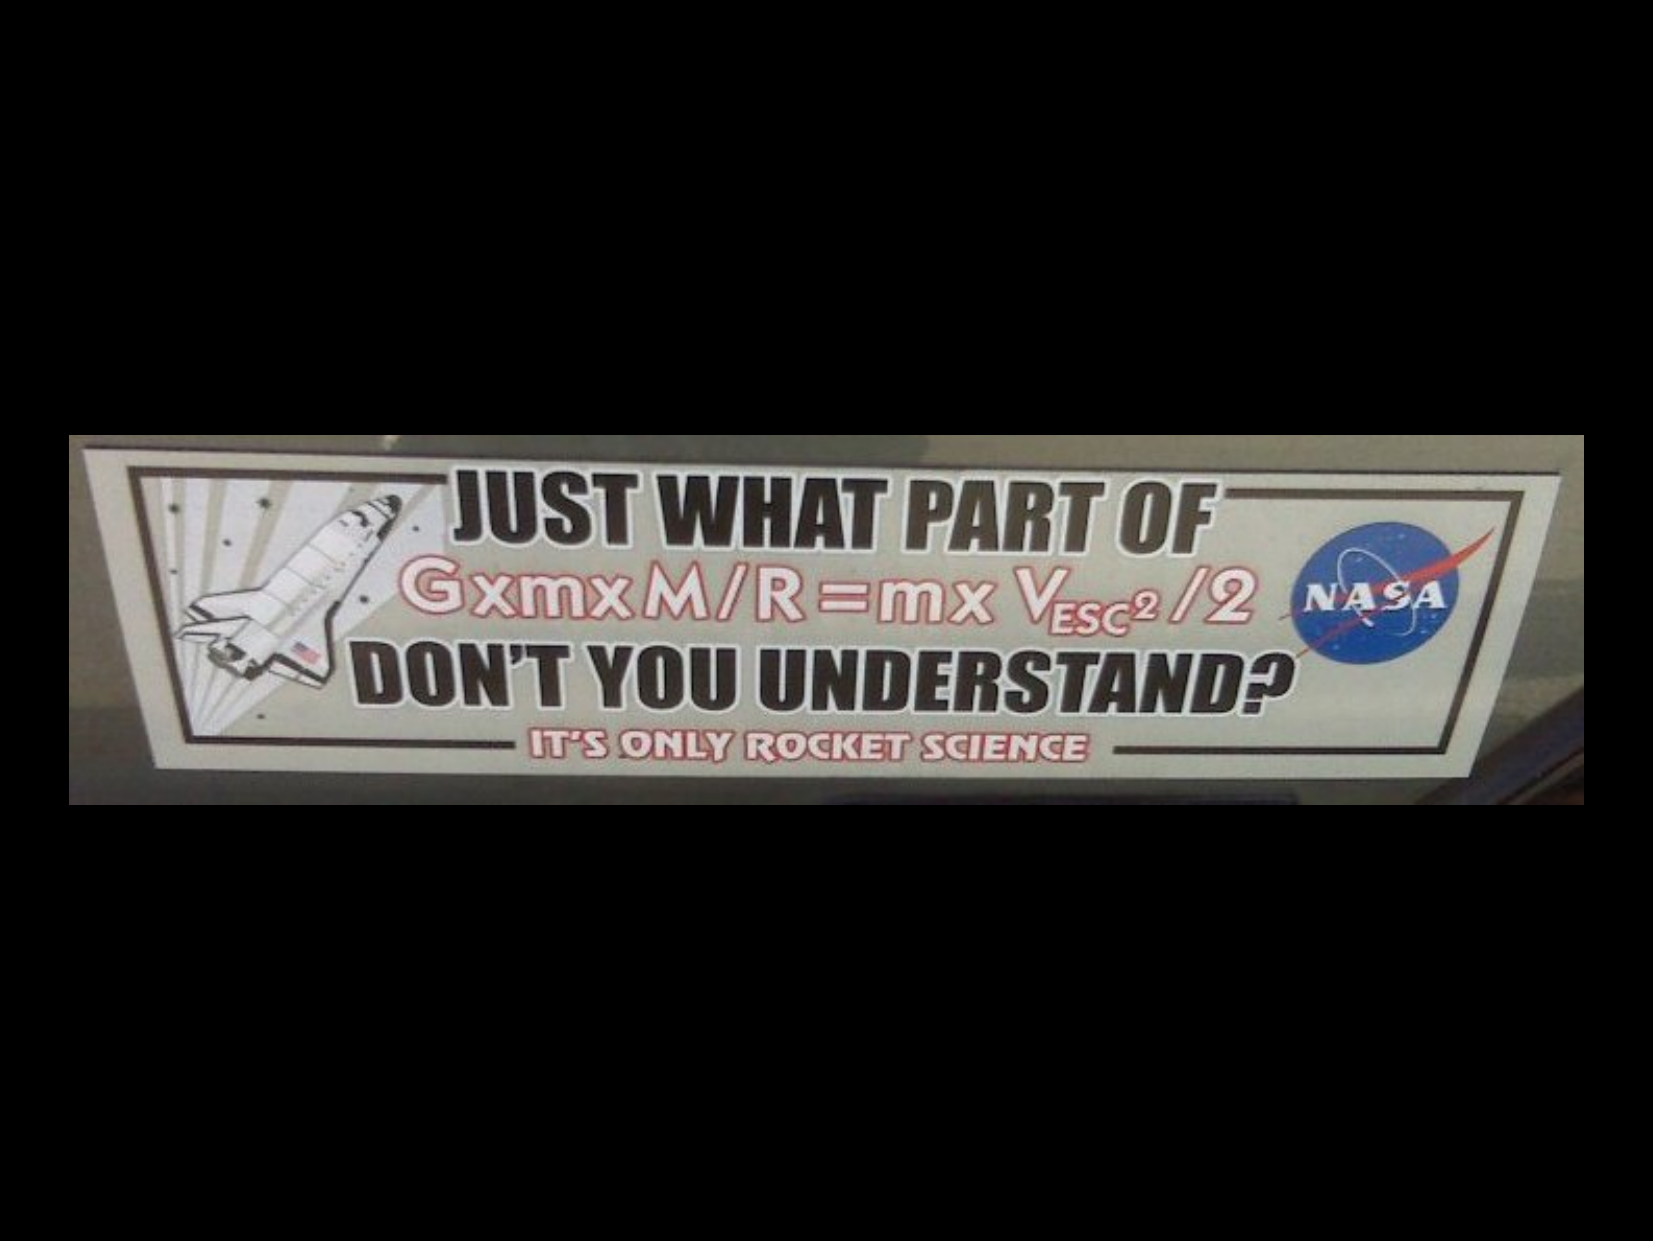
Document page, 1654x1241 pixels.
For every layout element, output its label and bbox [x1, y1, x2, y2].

picture [69, 435, 1584, 805]
